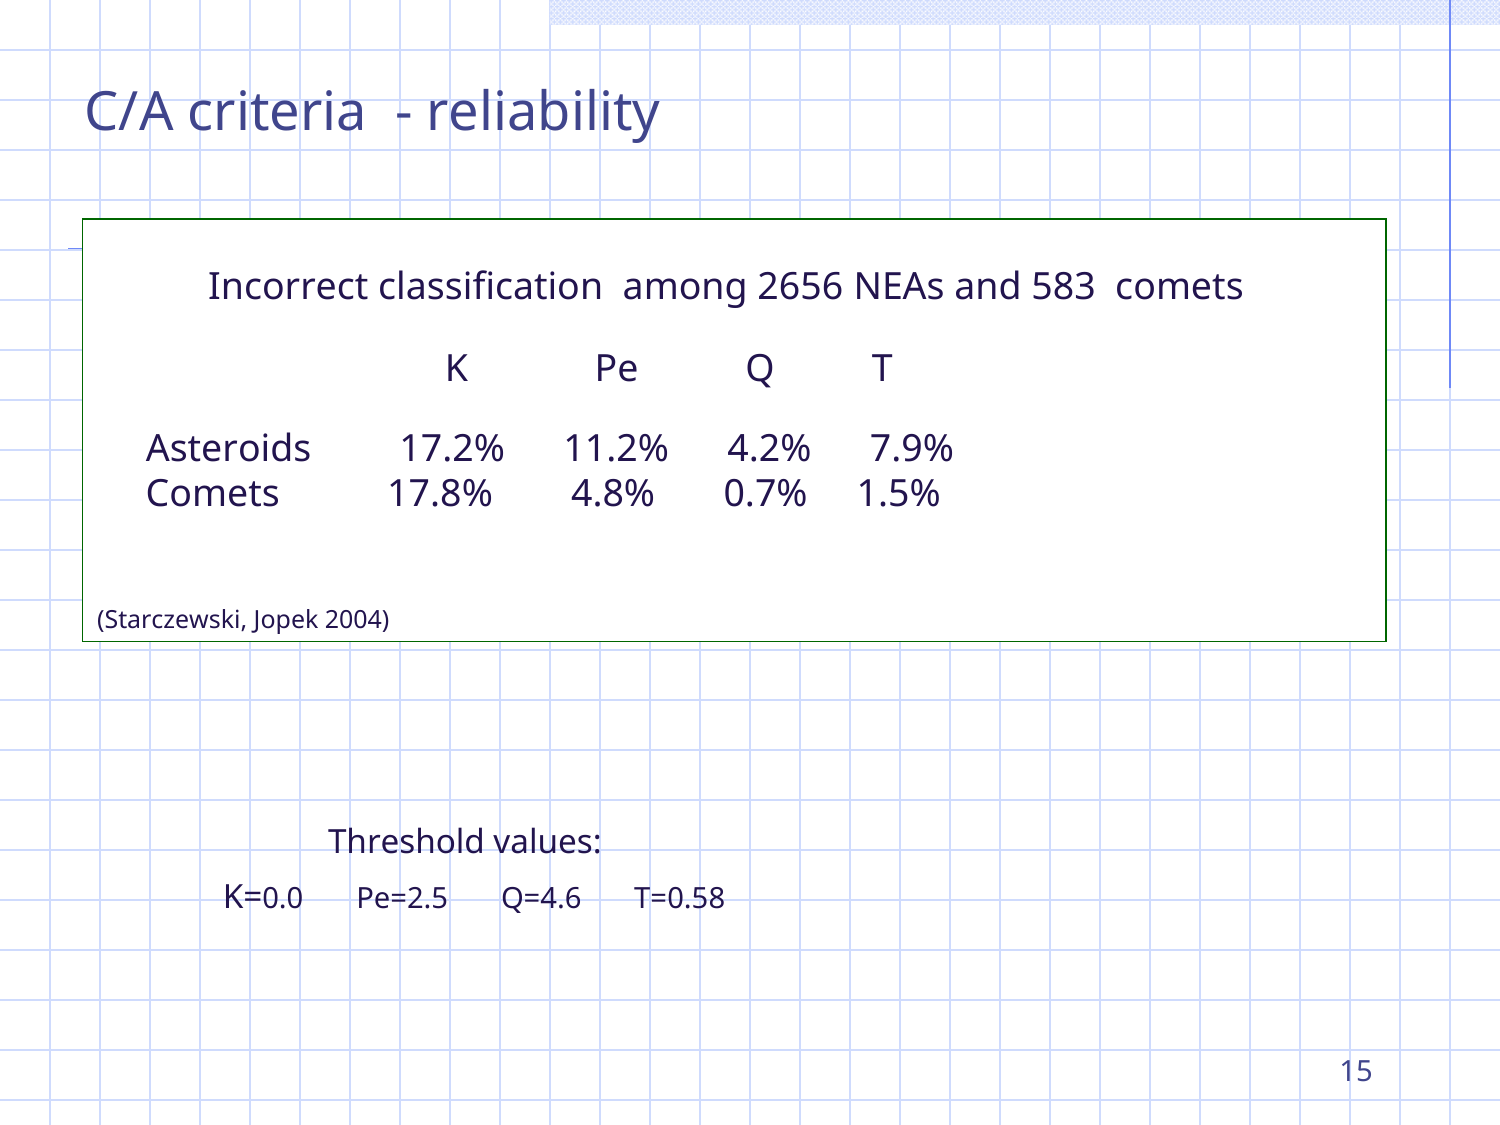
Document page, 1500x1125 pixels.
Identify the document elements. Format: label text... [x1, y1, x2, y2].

text_box C/A criteria - reliability [69, 68, 676, 150]
picture [1451, 0, 1500, 25]
text_box Incorrect classification among 2656 NEAs and 583 comets K Pe Q T Asteroids 17.2% 11.2% 4.2% 7.9% Comets 17.8% 4.8% 0.7% 1.5% (Starczewski, Jopek 2004) [82, 218, 1387, 642]
text_box Threshold values: K=0.0 Pe=2.5 Q=4.6 T=0.58 [99, 812, 849, 924]
picture [549, 0, 1449, 25]
